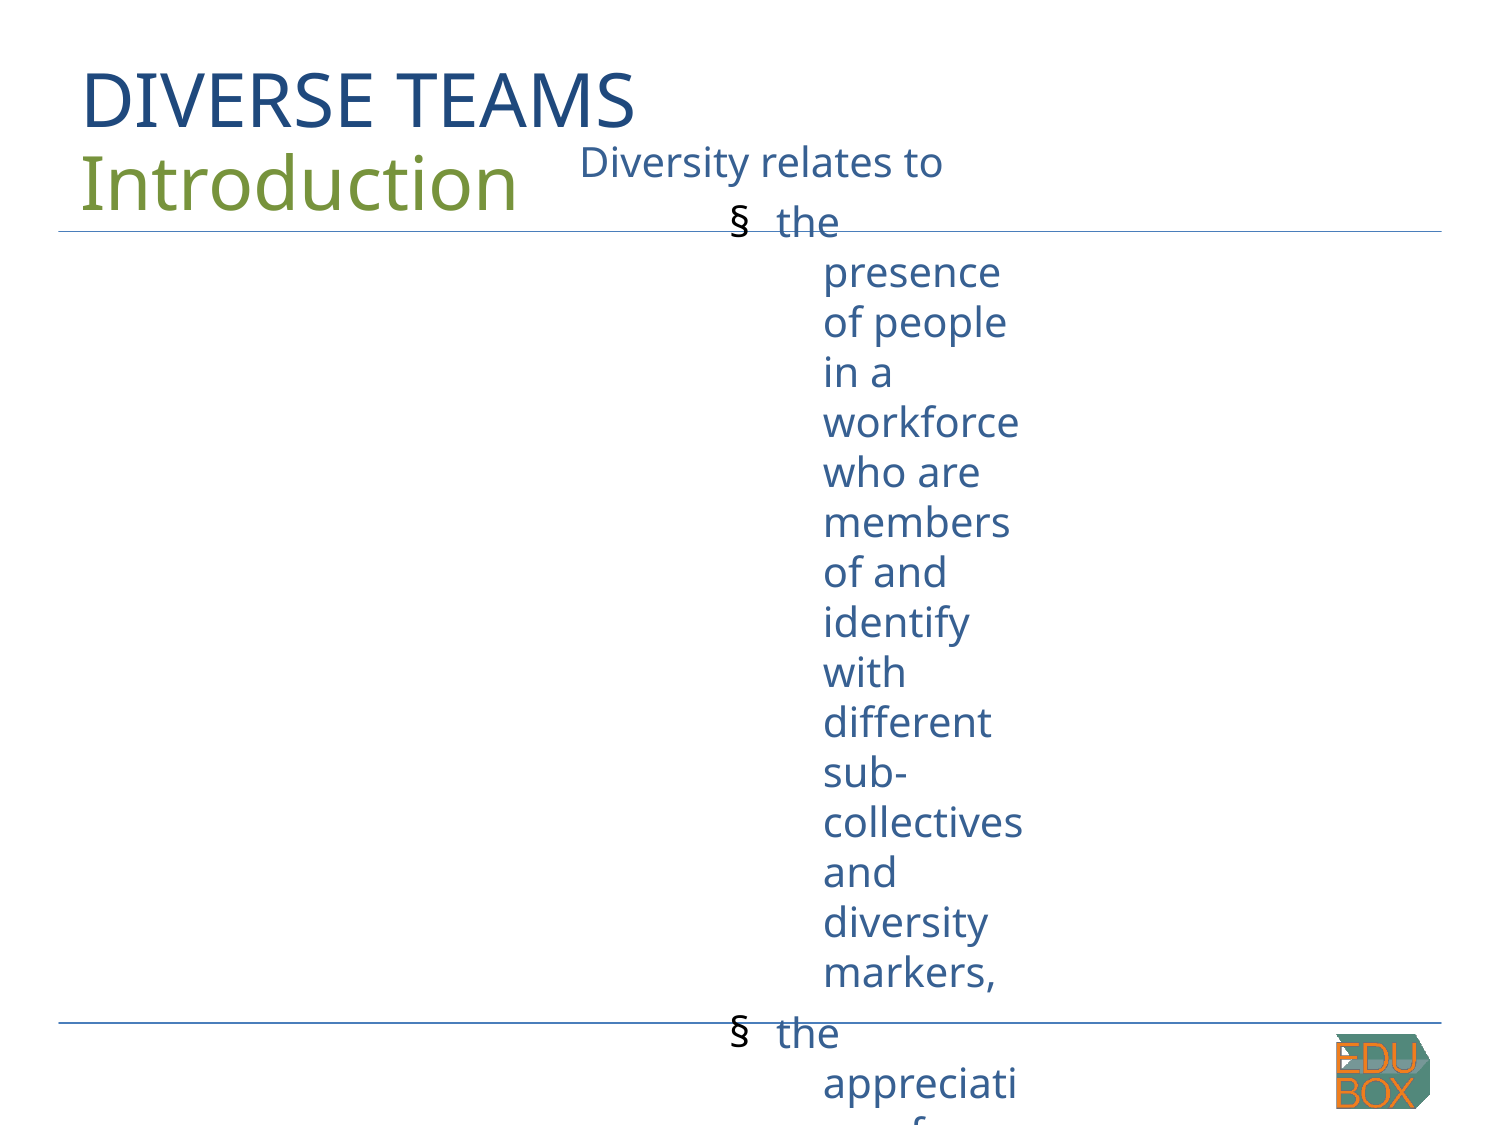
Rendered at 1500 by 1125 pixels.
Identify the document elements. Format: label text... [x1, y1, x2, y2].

list Introduction [64, 127, 1040, 247]
picture [1328, 1028, 1437, 1114]
list Diversity relates to the presence of people in a workforce who are members of and identify with different sub-collectives and diversity markers, the appreciation of differences between people working together, and the utilisation and incorporation of the homogeneity and heterogeneity of the workforce as a potential to generate added value towards the achievement of a common goal [75, 255, 1426, 1005]
title DIVERSE TEAMS [64, 42, 1471, 153]
